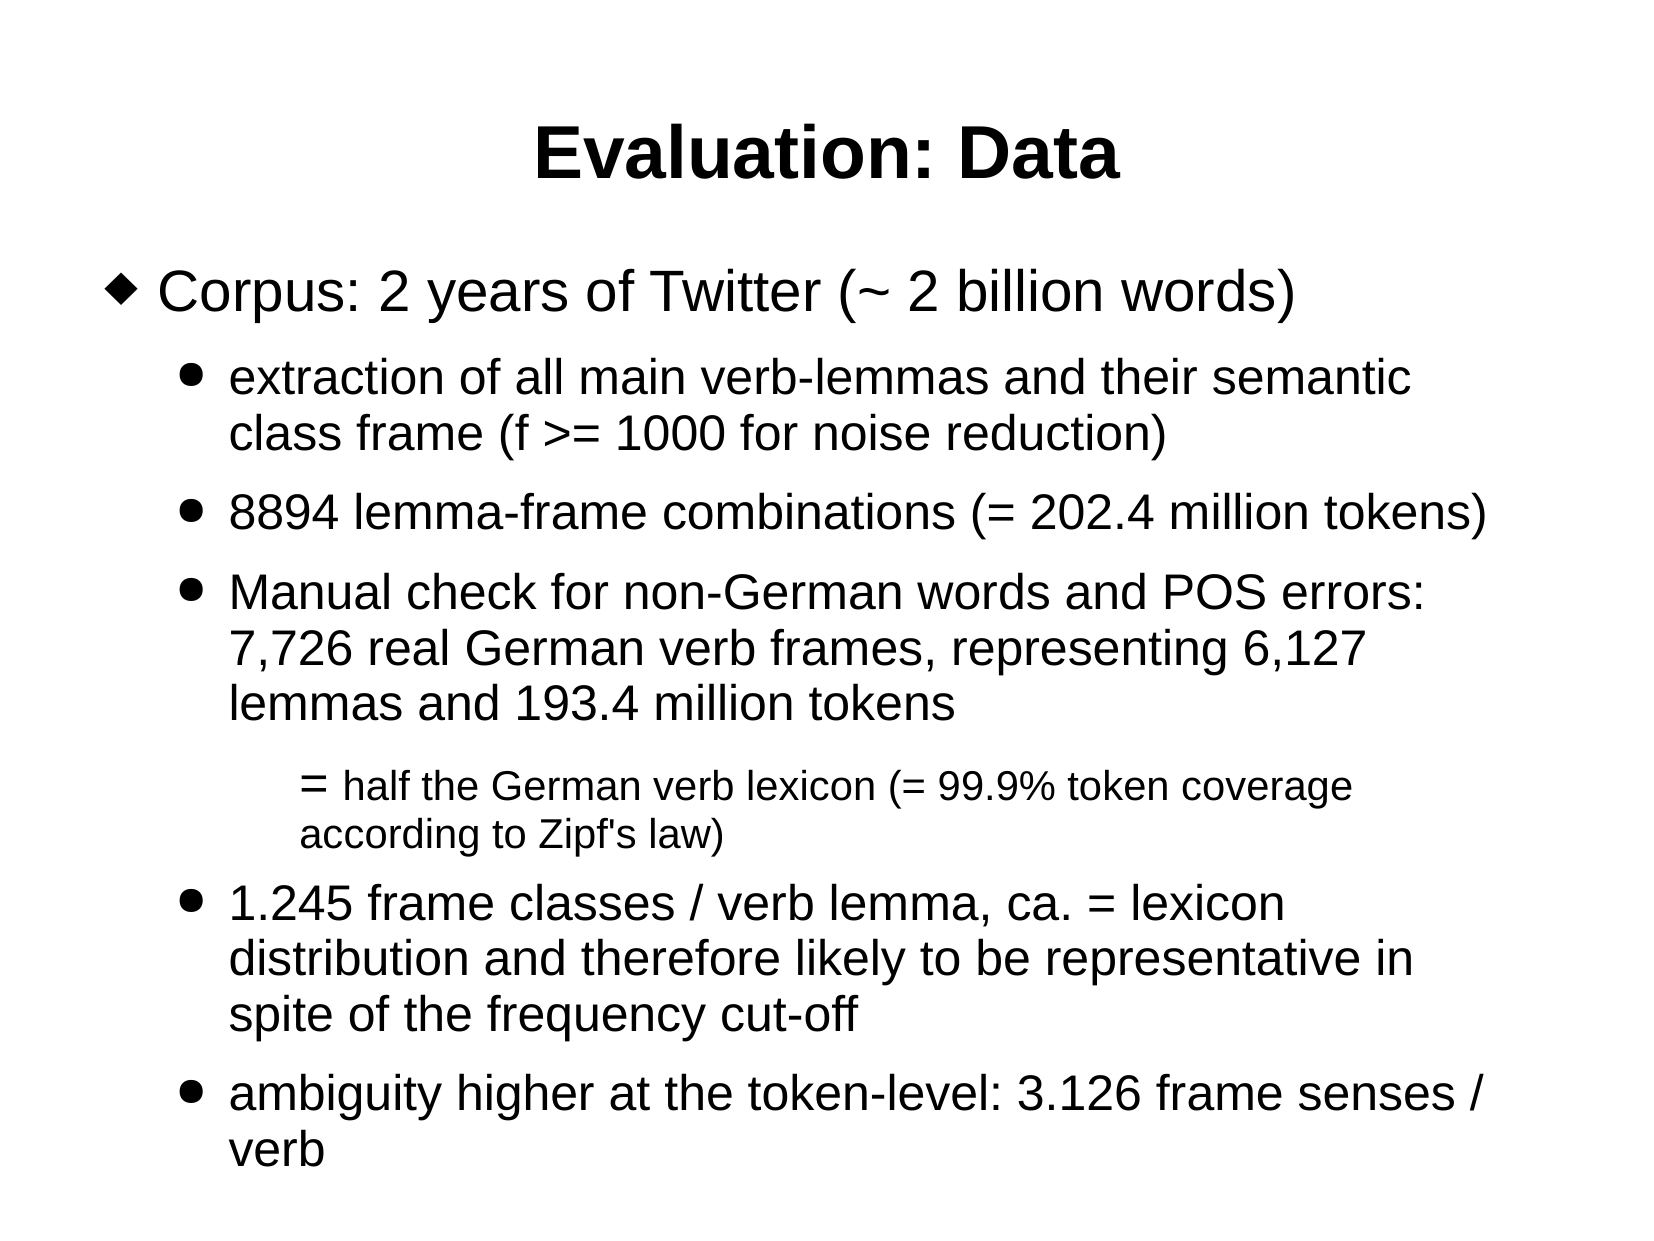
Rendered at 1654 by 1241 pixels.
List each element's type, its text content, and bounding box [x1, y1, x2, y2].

title Evaluation: Data [82, 49, 1571, 257]
list Corpus: 2 years of Twitter (~ 2 billion words) extraction of all main verb-lemmas and their semantic class frame (f >= 1000 for noise reduction) 8894 lemma-frame combinations (= 202.4 million tokens) Manual check for non-German words and POS errors: 7,726 real German verb frames, representing 6,127 lemmas and 193.4 million tokens = half the German verb lexicon (= 99.9% token coverage according to Zipf's law) 1.245 frame classes / verb lemma, ca. = lexicon distribution and therefore likely to be representative in spite of the frequency cut-off ambiguity higher at the token-level: 3.126 frame senses / verb [86, 258, 1501, 1201]
